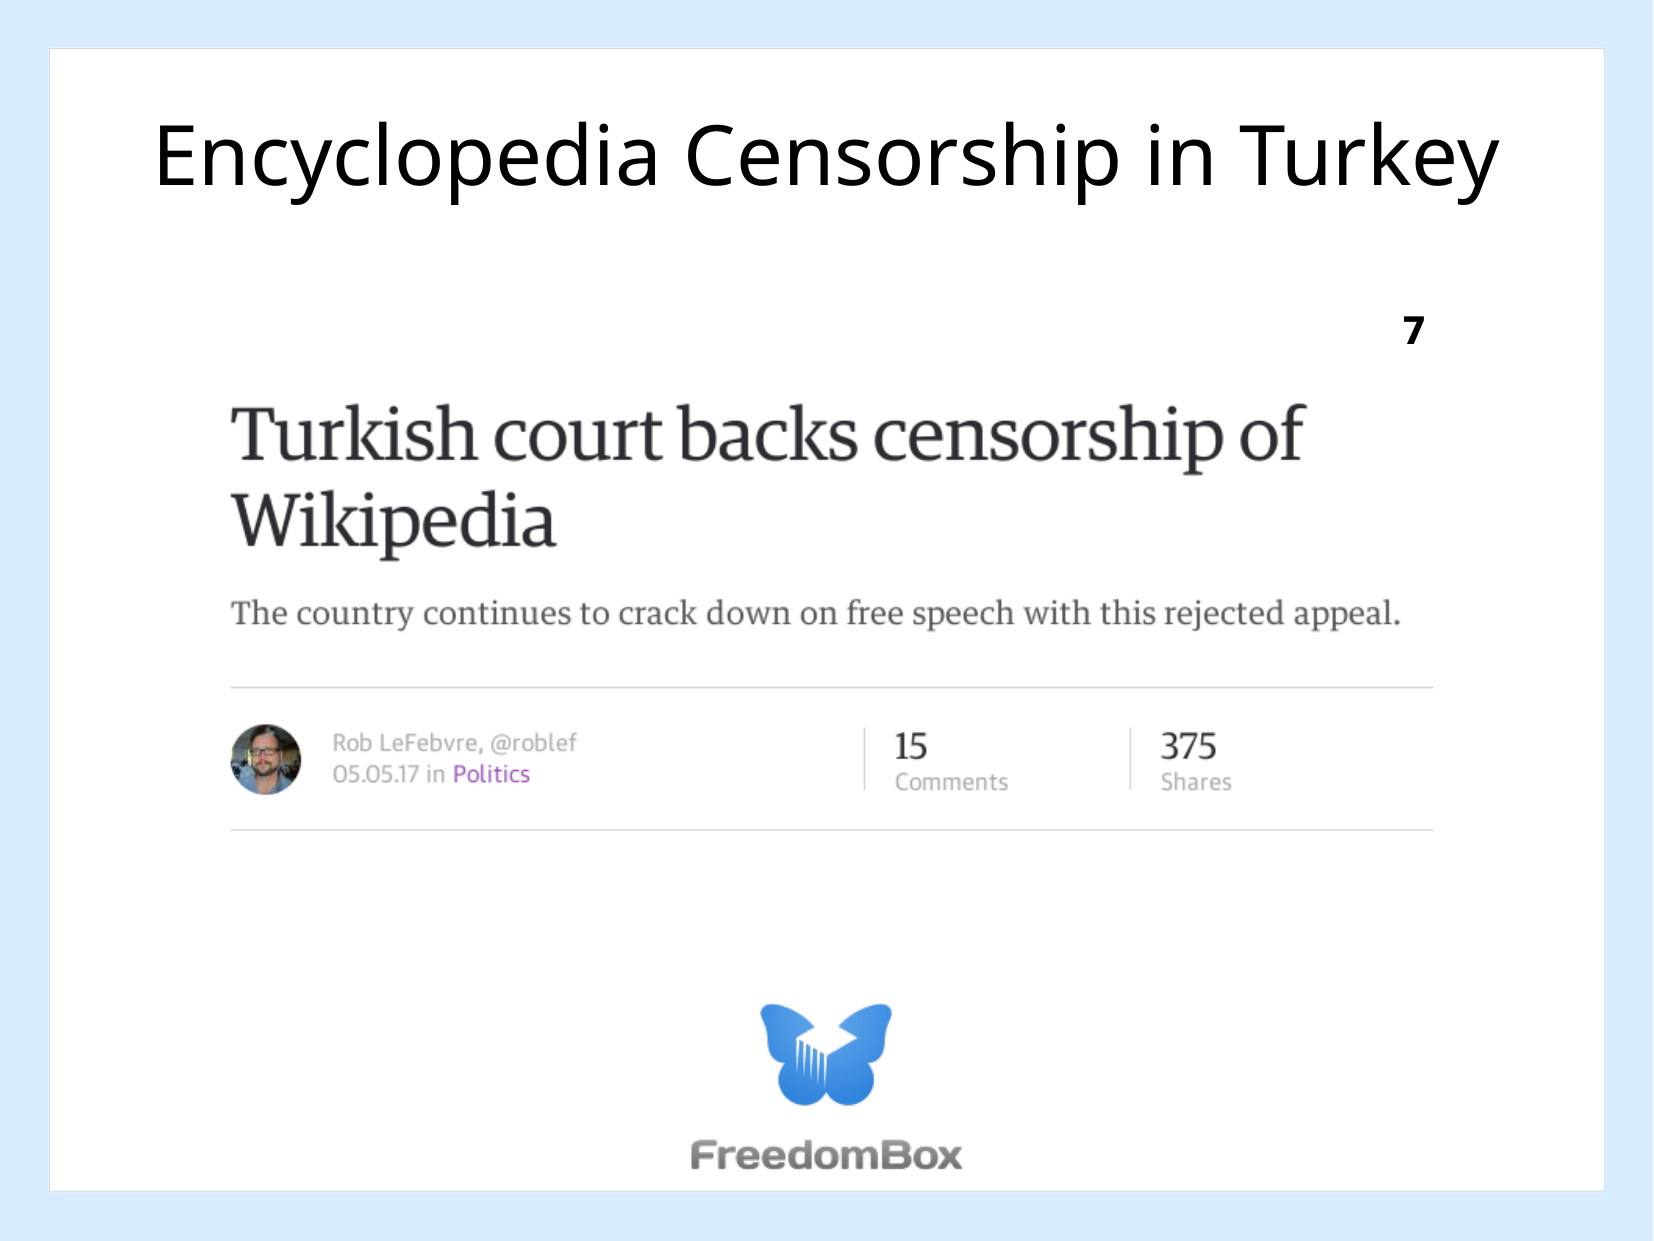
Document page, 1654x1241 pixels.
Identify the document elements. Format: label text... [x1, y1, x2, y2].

picture [0, 0, 1654, 1241]
title Encyclopedia Censorship in Turkey [82, 49, 1571, 257]
text_box 7 [1388, 300, 1441, 381]
